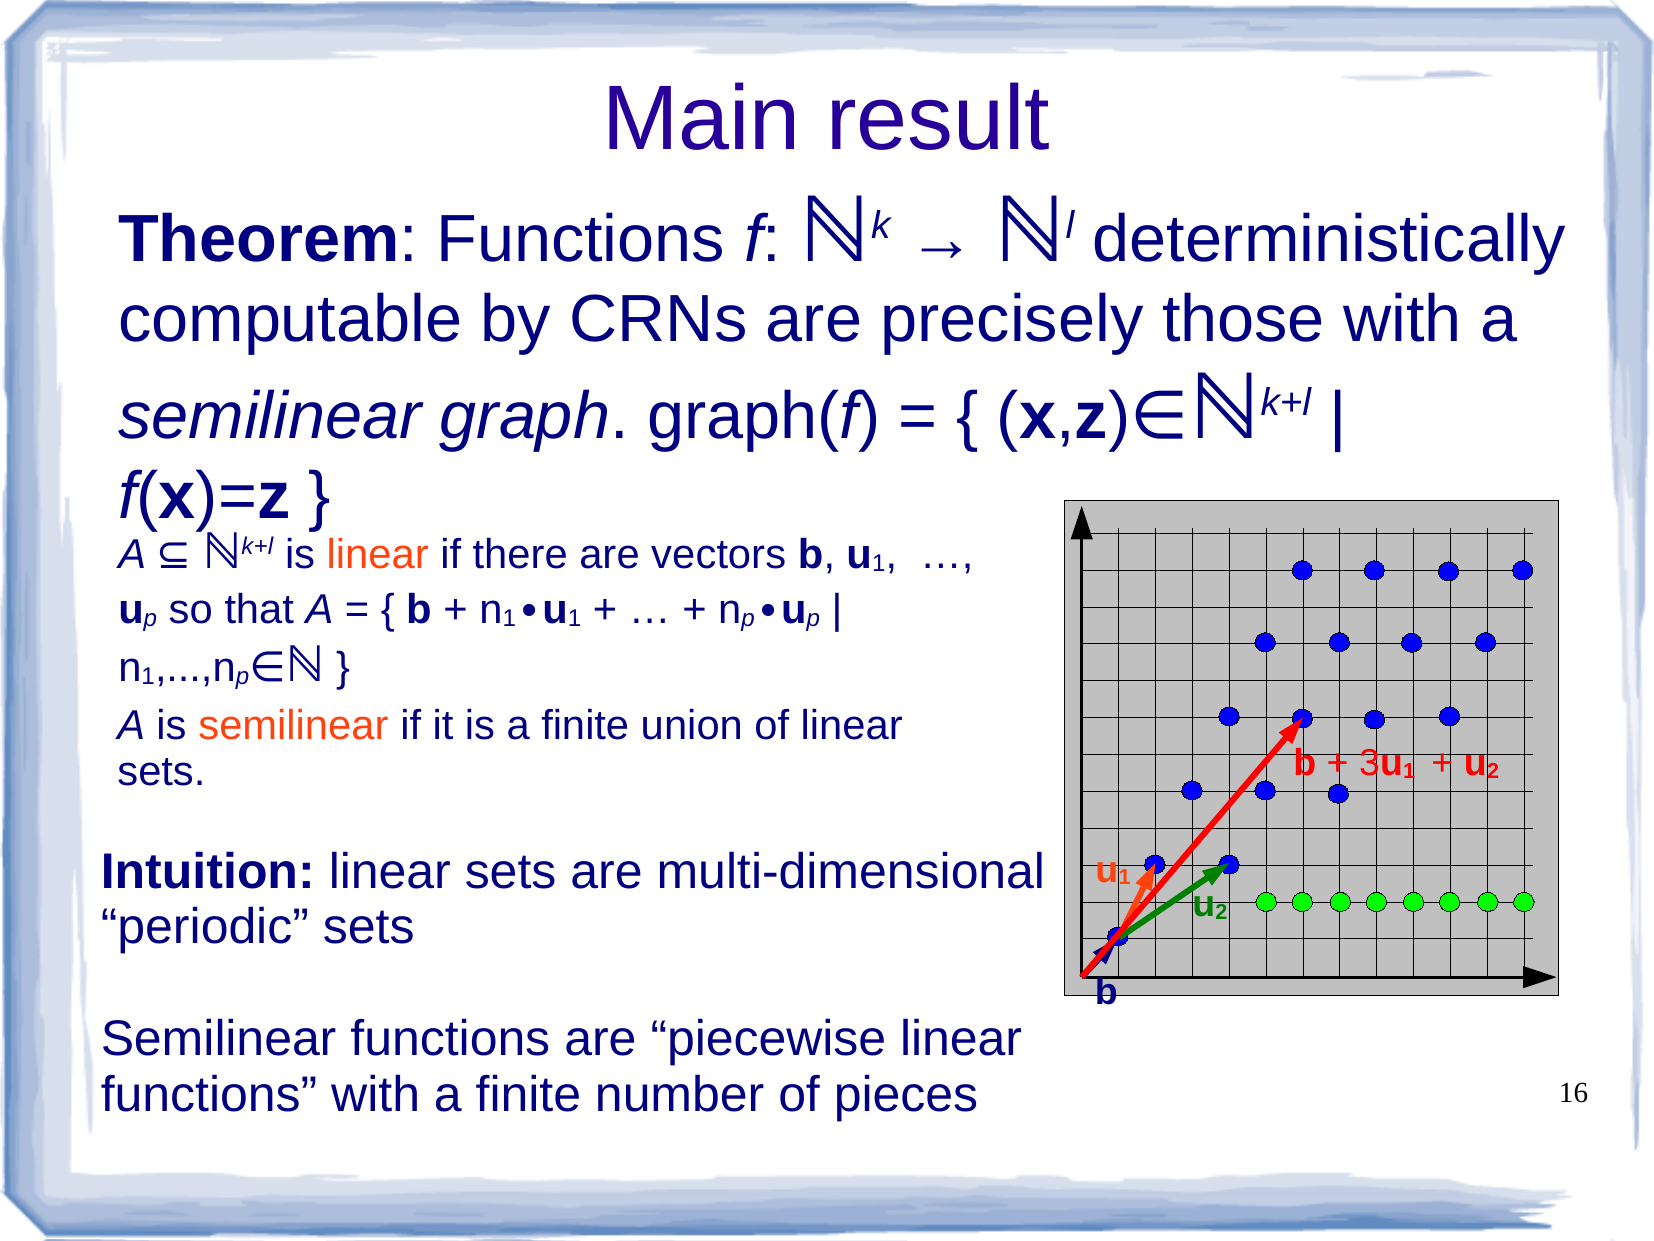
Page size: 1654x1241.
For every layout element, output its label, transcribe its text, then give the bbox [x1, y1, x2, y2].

text_box [1267, 939, 1303, 976]
text_box [1230, 939, 1266, 976]
text_box [1119, 534, 1155, 570]
text_box [1267, 534, 1339, 607]
text_box [1488, 829, 1524, 865]
text_box [1156, 681, 1192, 717]
text_box [1230, 608, 1303, 680]
text_box [1156, 939, 1192, 976]
text_box [1179, 893, 1192, 902]
text_box [1451, 798, 1487, 828]
text_box [1451, 608, 1524, 680]
text_box [1156, 608, 1192, 643]
text_box [1083, 903, 1131, 969]
text_box [1083, 718, 1118, 754]
text_box [1340, 829, 1376, 865]
text_box b + 3u1 + u2 [1293, 741, 1516, 798]
text_box [1119, 829, 1192, 884]
text_box [1156, 571, 1192, 607]
text_box [1119, 792, 1155, 828]
text_box A is semilinear if it is a finite union of linear sets. [102, 694, 1017, 756]
text_box [1340, 681, 1413, 741]
text_box [1516, 755, 1524, 791]
list Theorem: Functions f: ℕk → ℕl deterministically computable by CRNs are precisely those with a semilinear graph. graph(f) = { (x,z)∈ℕk+l | f(x)=z } [118, 178, 1571, 470]
text_box [1340, 939, 1376, 976]
text_box u1 [1095, 848, 1137, 904]
text_box A ⊆ ℕk+l is linear if there are vectors b, u1, …, up so that A = { b + n1∙u1 + … + np∙up | n1,...,np∈ℕ } [103, 515, 1023, 667]
text_box [1083, 681, 1118, 717]
text_box [1088, 918, 1155, 976]
text_box [1414, 829, 1450, 865]
text_box [1083, 644, 1118, 680]
text_box [1131, 903, 1155, 925]
text_box [1230, 534, 1266, 570]
text_box [1193, 644, 1229, 680]
text_box [1156, 718, 1192, 754]
text_box [1488, 681, 1524, 717]
text_box [1340, 534, 1413, 607]
text_box [1414, 681, 1487, 741]
text_box b [1094, 970, 1136, 1014]
text_box [1193, 939, 1229, 976]
text_box [1304, 608, 1376, 680]
text_box [1414, 939, 1450, 976]
text_box [1414, 534, 1487, 607]
text_box [1377, 608, 1450, 680]
text_box [1377, 939, 1413, 976]
text_box [1414, 798, 1450, 828]
text_box [1083, 866, 1095, 902]
text_box [1488, 718, 1524, 754]
text_box [1083, 534, 1118, 570]
text_box [1193, 608, 1229, 643]
text_box [1377, 829, 1413, 865]
text_box [1156, 903, 1192, 938]
text_box [1183, 854, 1192, 865]
text_box [1083, 608, 1118, 643]
text_box [1156, 644, 1192, 680]
text_box Intuition: linear sets are multi-dimensional “periodic” sets Semilinear functions are “piecewise linear functions” with a finite number of pieces [86, 835, 1065, 1131]
picture [0, 0, 1654, 1241]
text_box [1304, 939, 1339, 976]
text_box [1156, 866, 1192, 902]
text_box [1277, 742, 1293, 754]
text_box [1083, 755, 1118, 791]
text_box [1230, 755, 1266, 791]
text_box [1193, 866, 1214, 882]
text_box [1156, 755, 1229, 828]
text_box [1119, 755, 1155, 791]
text_box [1064, 500, 1559, 996]
text_box [1119, 608, 1155, 643]
text_box [1451, 939, 1487, 976]
text_box u2 [1192, 882, 1234, 939]
text_box [1193, 829, 1203, 840]
text_box [1156, 534, 1192, 570]
text_box [1119, 571, 1155, 607]
text_box [1119, 644, 1155, 680]
text_box [1193, 571, 1229, 607]
text_box [1230, 571, 1266, 607]
text_box [1304, 798, 1376, 828]
text_box [1193, 681, 1266, 754]
text_box [1267, 681, 1339, 754]
text_box [1083, 829, 1118, 865]
text_box [1451, 829, 1487, 865]
text_box [1193, 534, 1229, 570]
text_box [1119, 681, 1155, 717]
text_box [1267, 829, 1303, 865]
text_box [1083, 571, 1118, 607]
text_box [1488, 939, 1524, 976]
text_box [1230, 755, 1303, 828]
text_box [1141, 890, 1150, 901]
title Main result [82, 13, 1571, 222]
text_box [1214, 811, 1229, 828]
text_box [1083, 792, 1118, 828]
text_box [1377, 798, 1413, 828]
text_box [1119, 718, 1155, 754]
text_box [1304, 829, 1339, 865]
text_box [1488, 792, 1524, 828]
